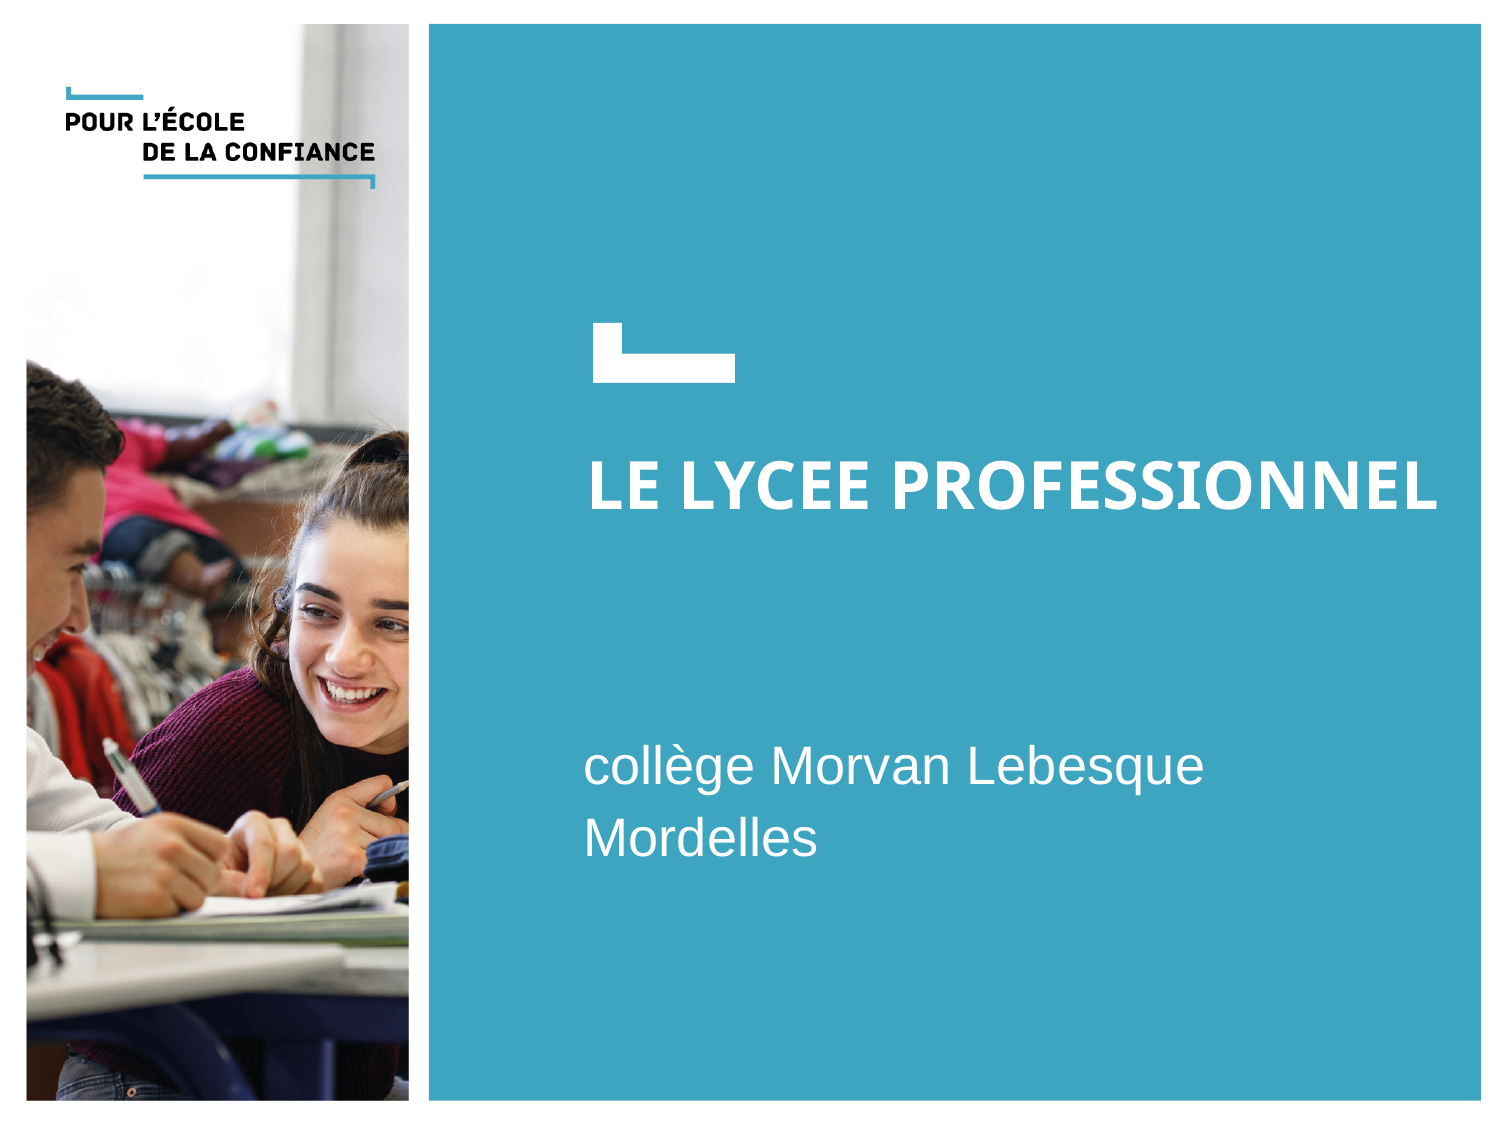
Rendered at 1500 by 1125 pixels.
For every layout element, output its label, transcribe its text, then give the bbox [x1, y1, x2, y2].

subtitle collège Morvan Lebesque Mordelles [568, 651, 1500, 948]
title LE LYCEE PROFESSIONNEL [571, 404, 1500, 642]
picture [0, 0, 1500, 1125]
